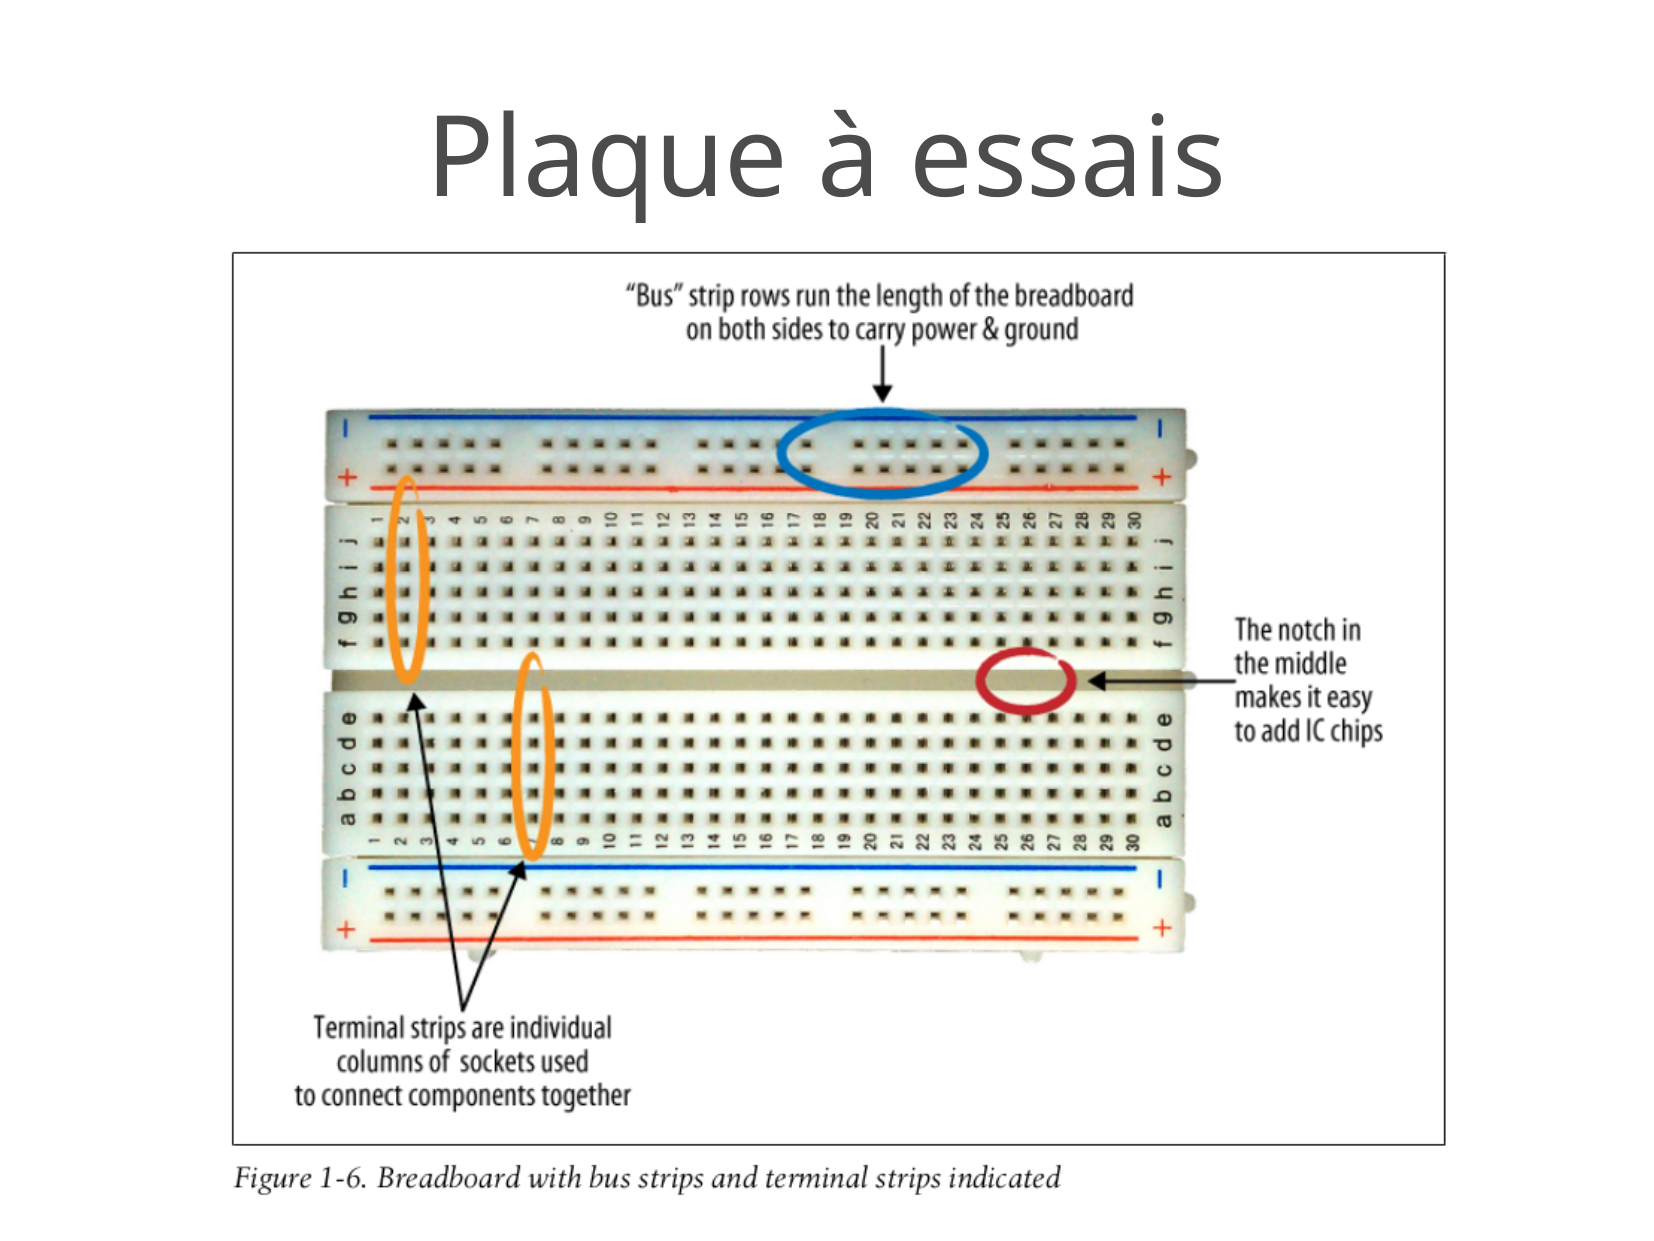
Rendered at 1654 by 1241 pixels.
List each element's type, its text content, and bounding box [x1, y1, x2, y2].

picture [195, 224, 1489, 1207]
title Plaque à essais [82, 49, 1571, 257]
